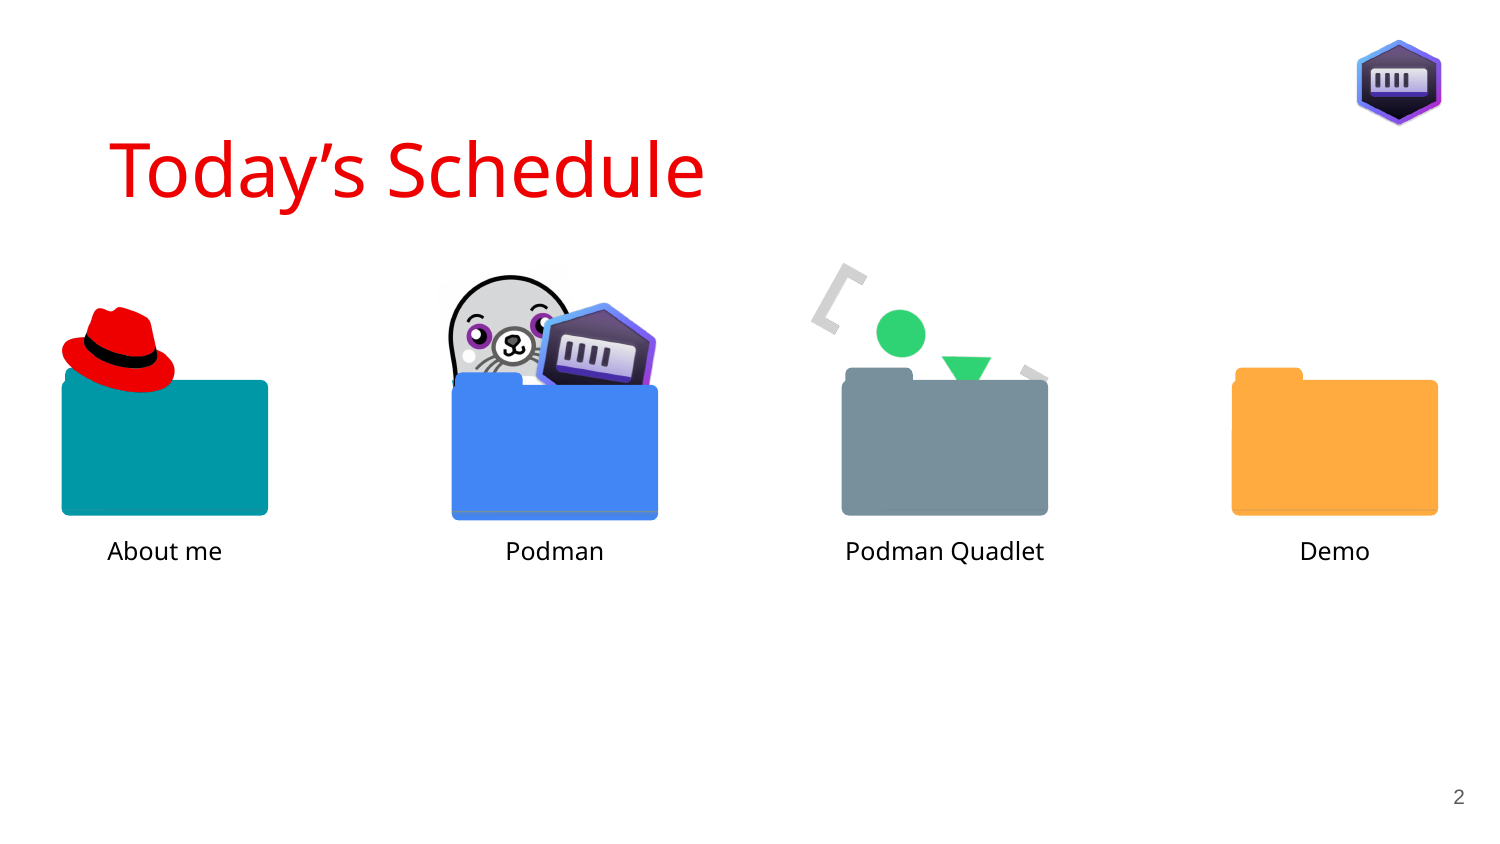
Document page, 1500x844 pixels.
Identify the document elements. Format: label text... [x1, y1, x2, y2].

text_box Demo [1231, 520, 1439, 581]
text_box Today’s Schedule [109, 122, 931, 248]
text_box [451, 372, 659, 521]
text_box [841, 367, 1049, 506]
picture [436, 262, 680, 410]
slide_number <number> [1389, 764, 1480, 830]
text_box [841, 508, 1049, 516]
picture [810, 262, 1049, 382]
text_box [61, 379, 269, 516]
picture [1348, 32, 1449, 134]
text_box Podman Quadlet [819, 520, 1070, 581]
text_box [1231, 508, 1439, 516]
text_box Podman [451, 520, 659, 581]
text_box About me [61, 520, 269, 581]
text_box [1231, 367, 1439, 506]
picture [61, 306, 175, 393]
